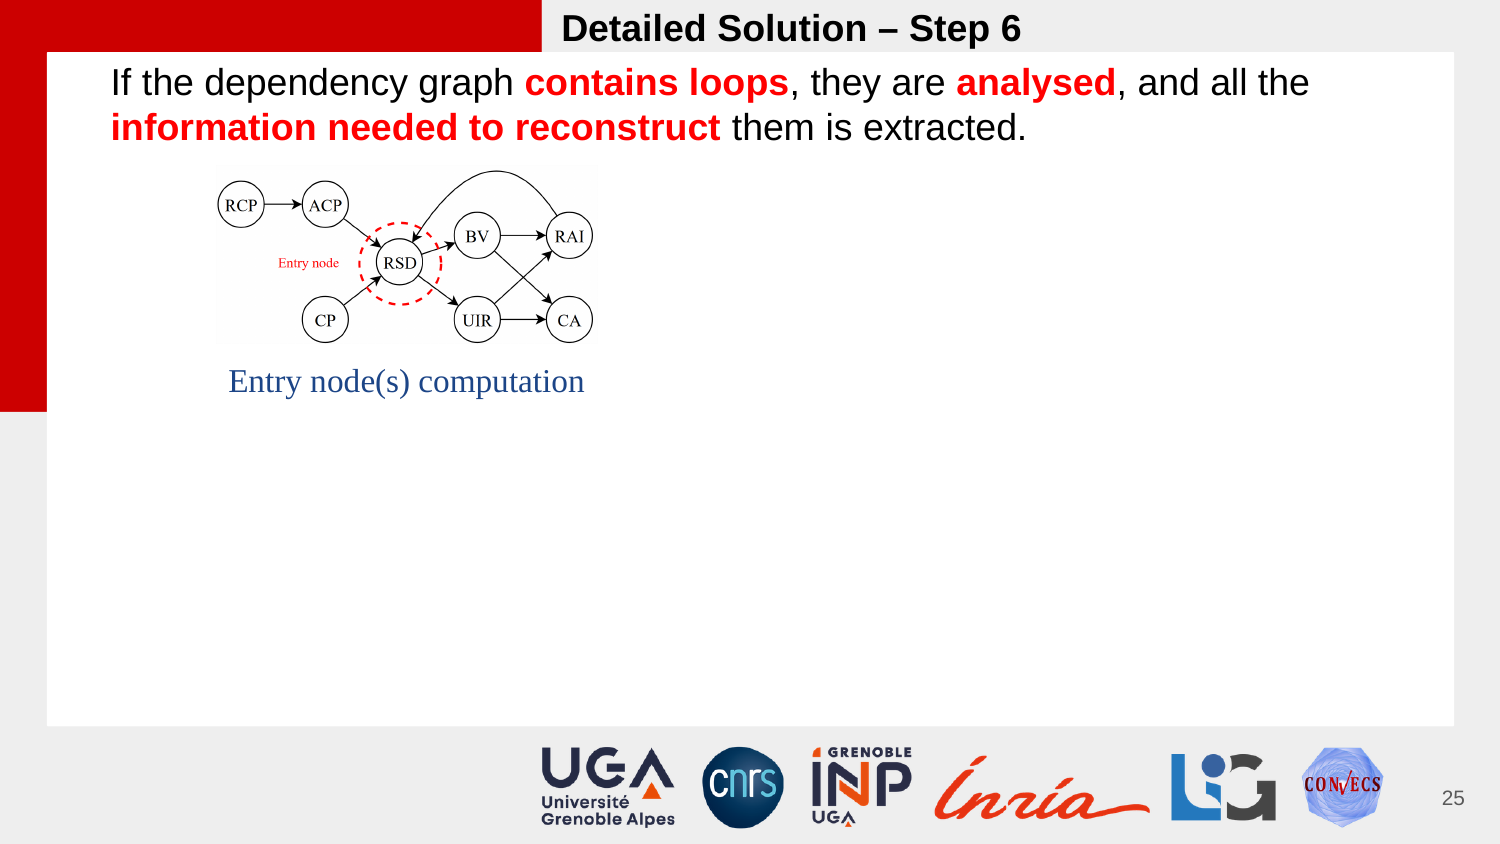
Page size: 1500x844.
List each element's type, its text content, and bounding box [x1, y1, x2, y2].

slide_number <numéro> [1389, 764, 1480, 830]
picture [0, 0, 1500, 844]
text_box If the dependency graph contains loops, they are analysed, and all the information needed to reconstruct them is extracted. [95, 54, 1405, 212]
text_box Entry node(s) computation [184, 352, 629, 407]
text_box Detailed Solution – Step 6 [546, 0, 1441, 55]
